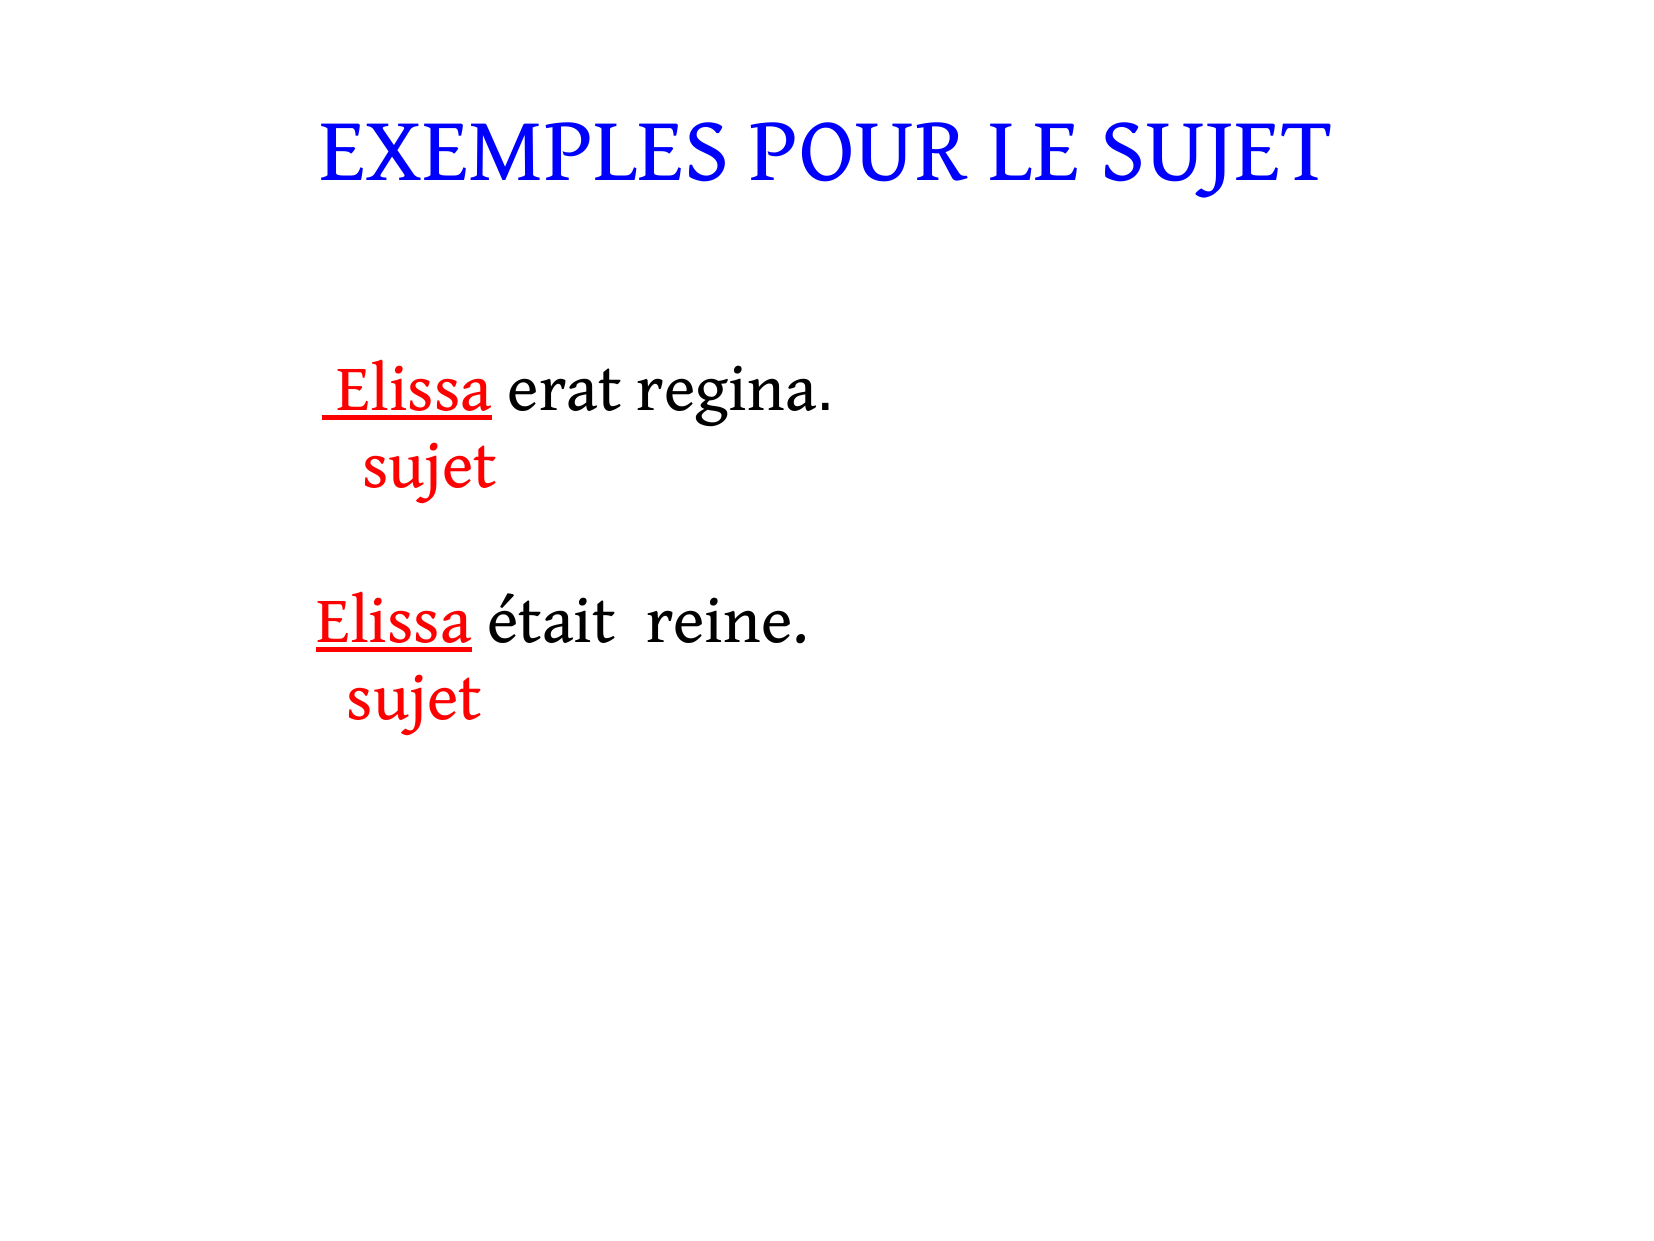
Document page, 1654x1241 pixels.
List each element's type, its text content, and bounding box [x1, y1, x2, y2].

title EXEMPLES POUR LE SUJET [82, 56, 1571, 250]
subtitle Elissa erat regina. sujet Elissa était reine. sujet [118, 218, 1607, 1022]
